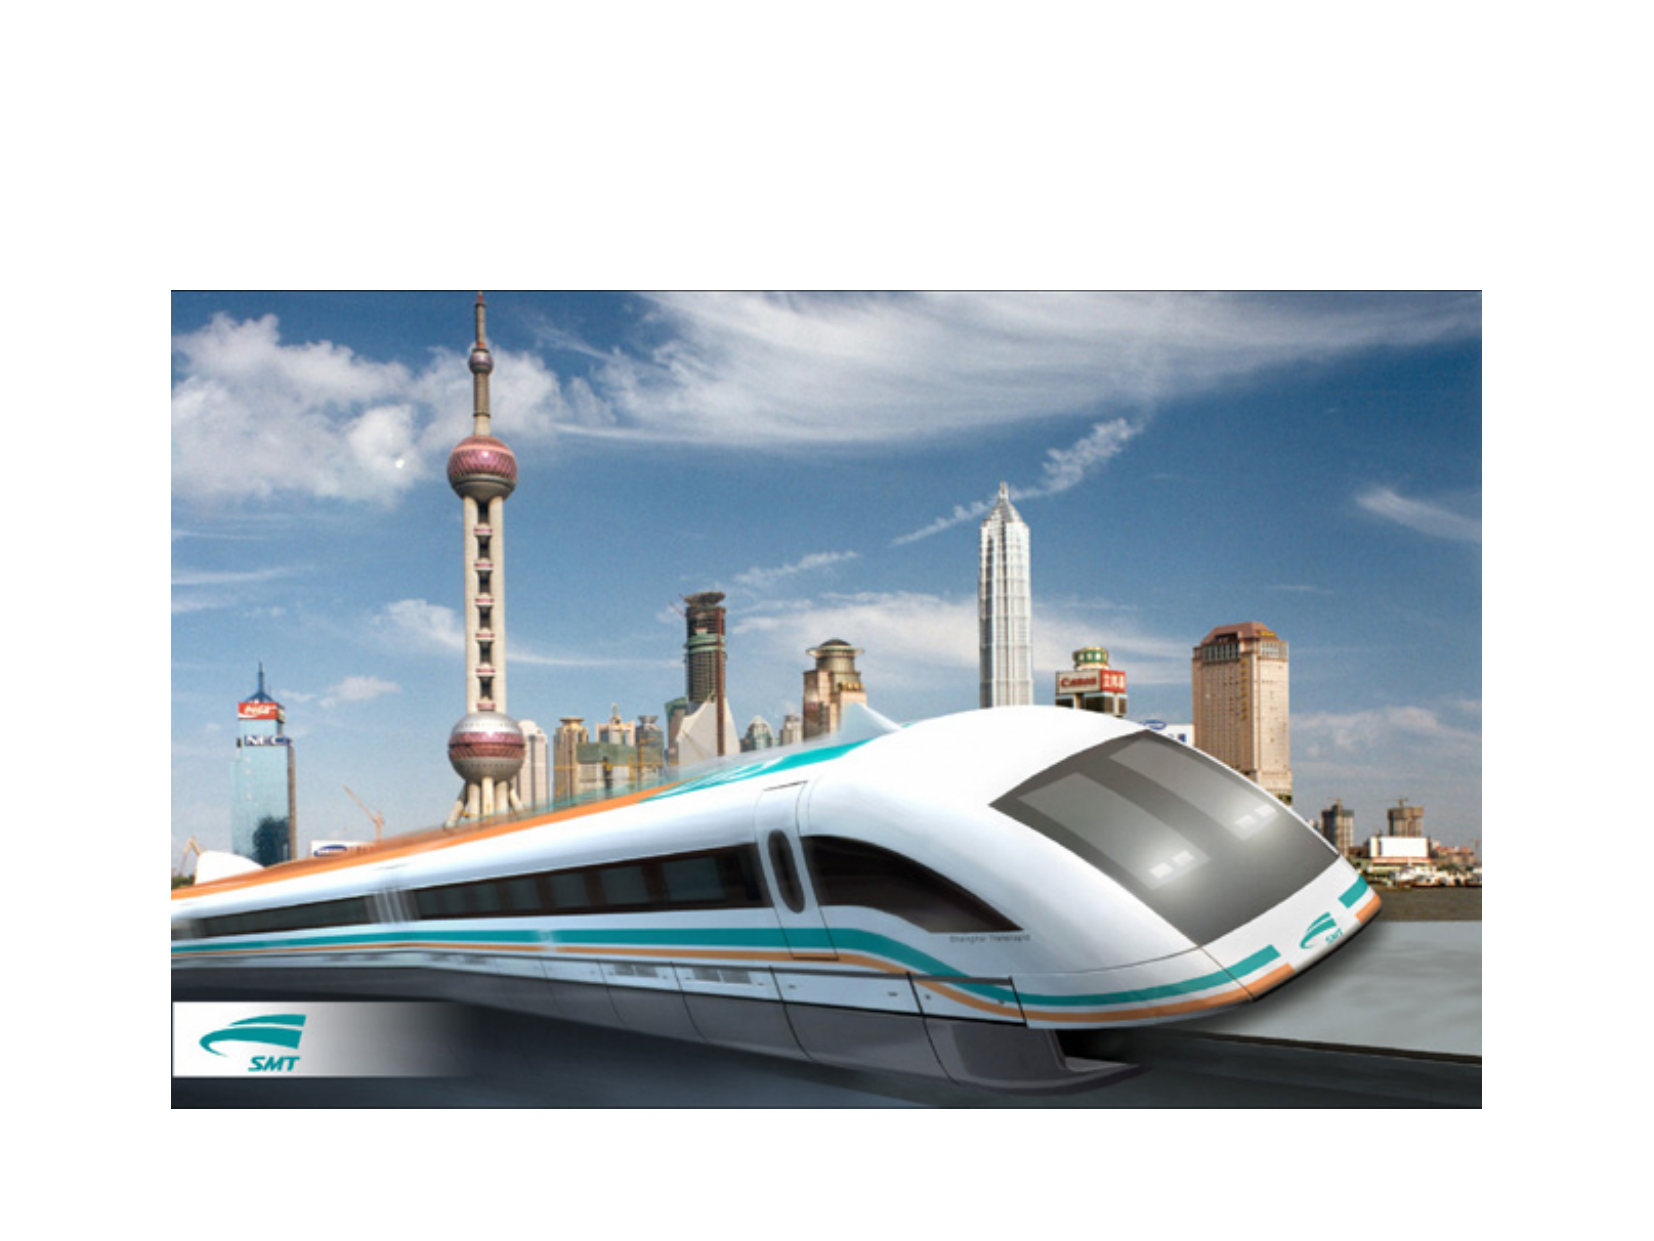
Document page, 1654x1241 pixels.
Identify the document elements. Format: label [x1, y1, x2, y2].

picture [171, 290, 1482, 1109]
